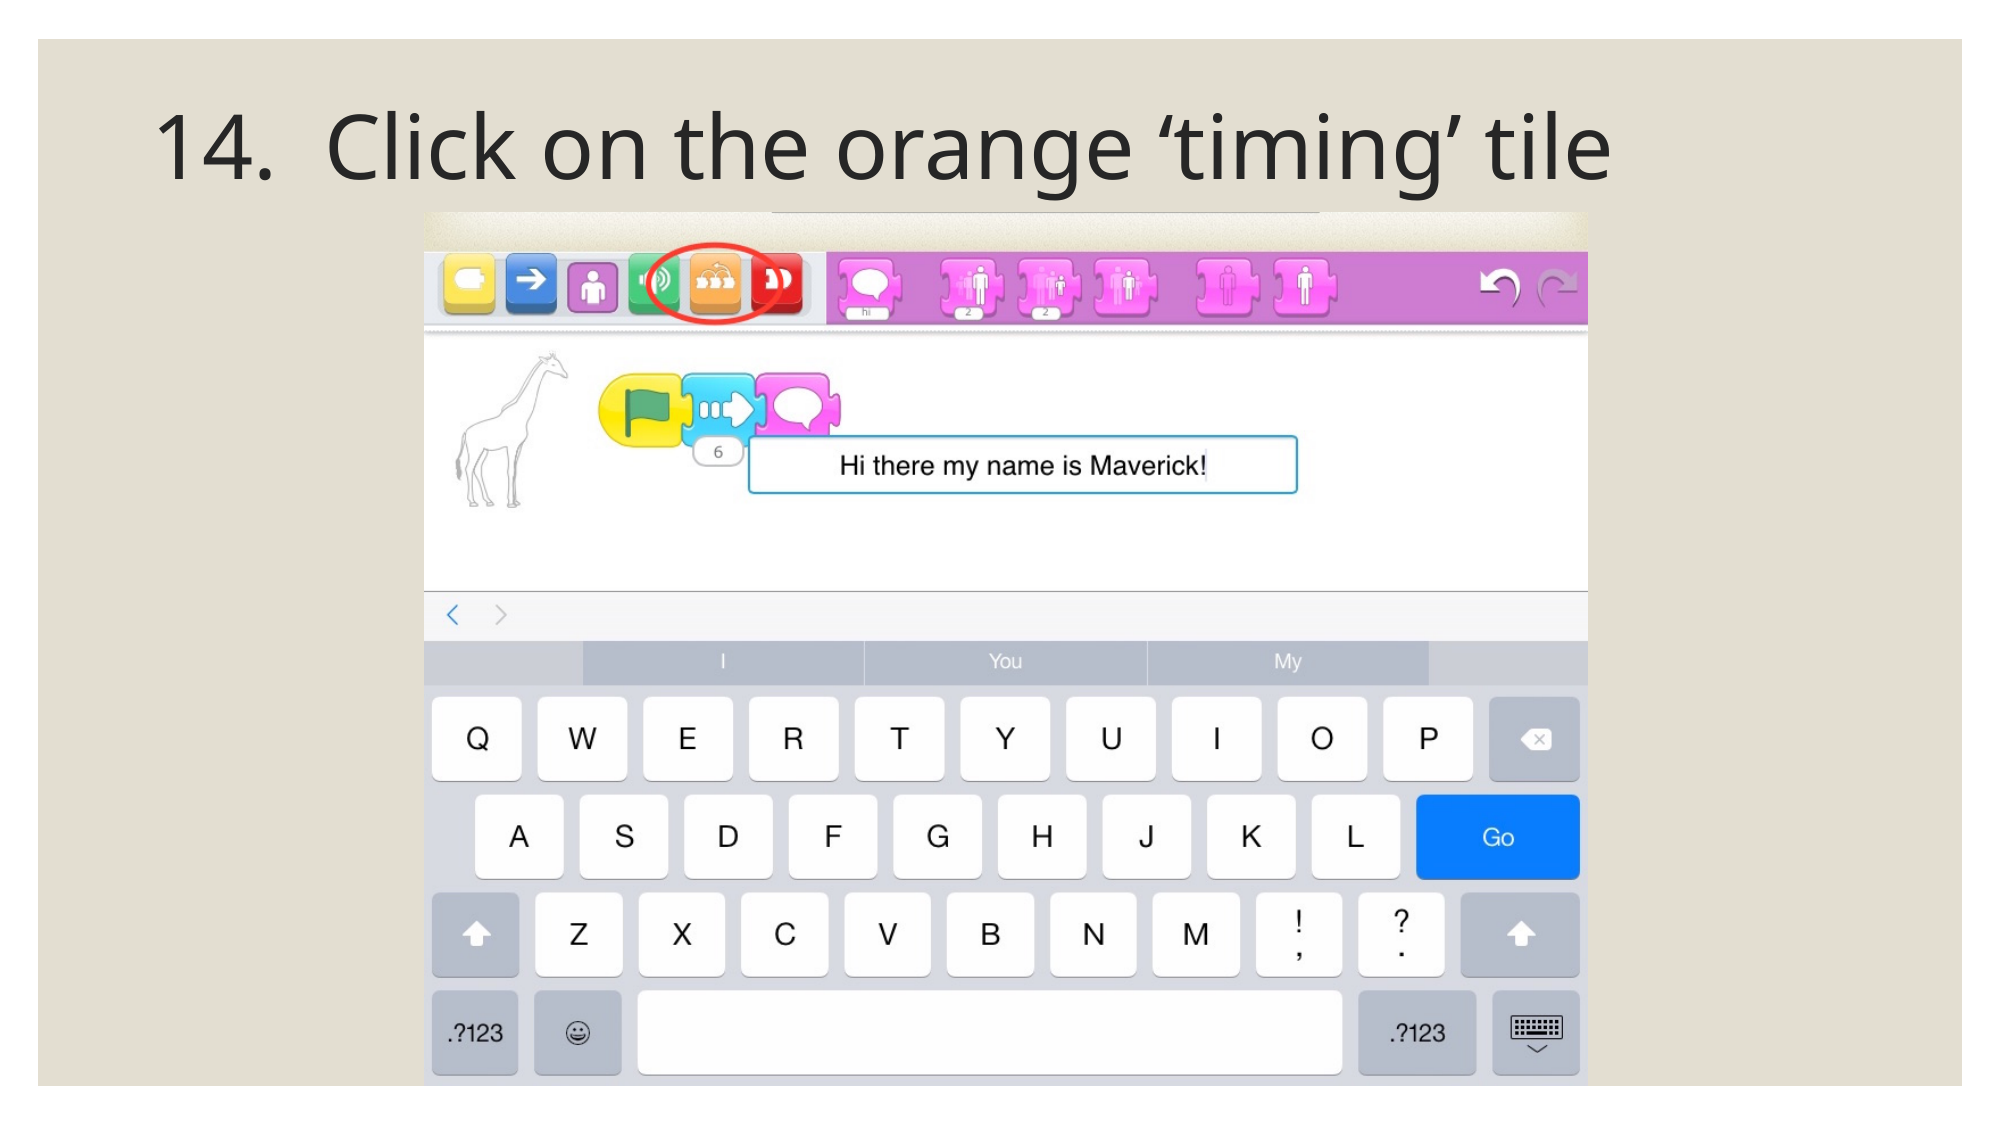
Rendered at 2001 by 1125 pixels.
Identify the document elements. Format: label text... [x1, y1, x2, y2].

picture [424, 212, 1588, 1086]
title 14. Click on the orange ‘timing’ tile [136, 37, 1876, 263]
